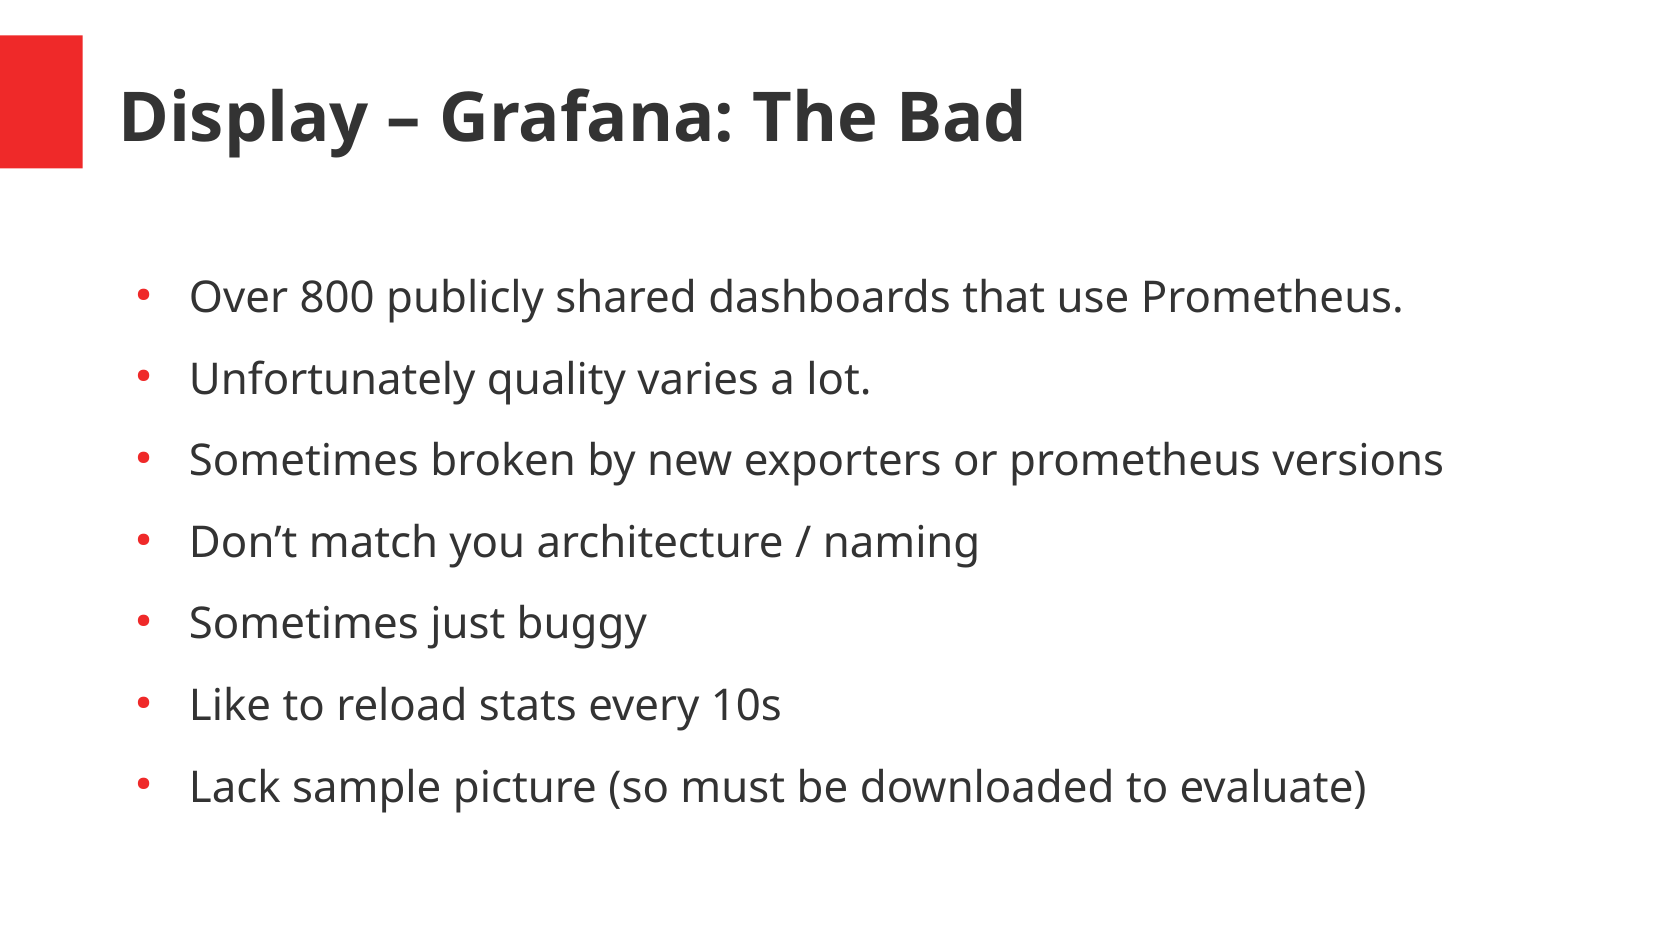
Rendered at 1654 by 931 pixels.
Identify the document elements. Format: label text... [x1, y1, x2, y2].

list Over 800 publicly shared dashboards that use Prometheus. Unfortunately quality varies a lot. Sometimes broken by new exporters or prometheus versions Don’t match you architecture / naming Sometimes just buggy Like to reload stats every 10s Lack sample picture (so must be downloaded to evaluate) [118, 265, 1536, 806]
title Display – Grafana: The Bad [118, 37, 1571, 193]
